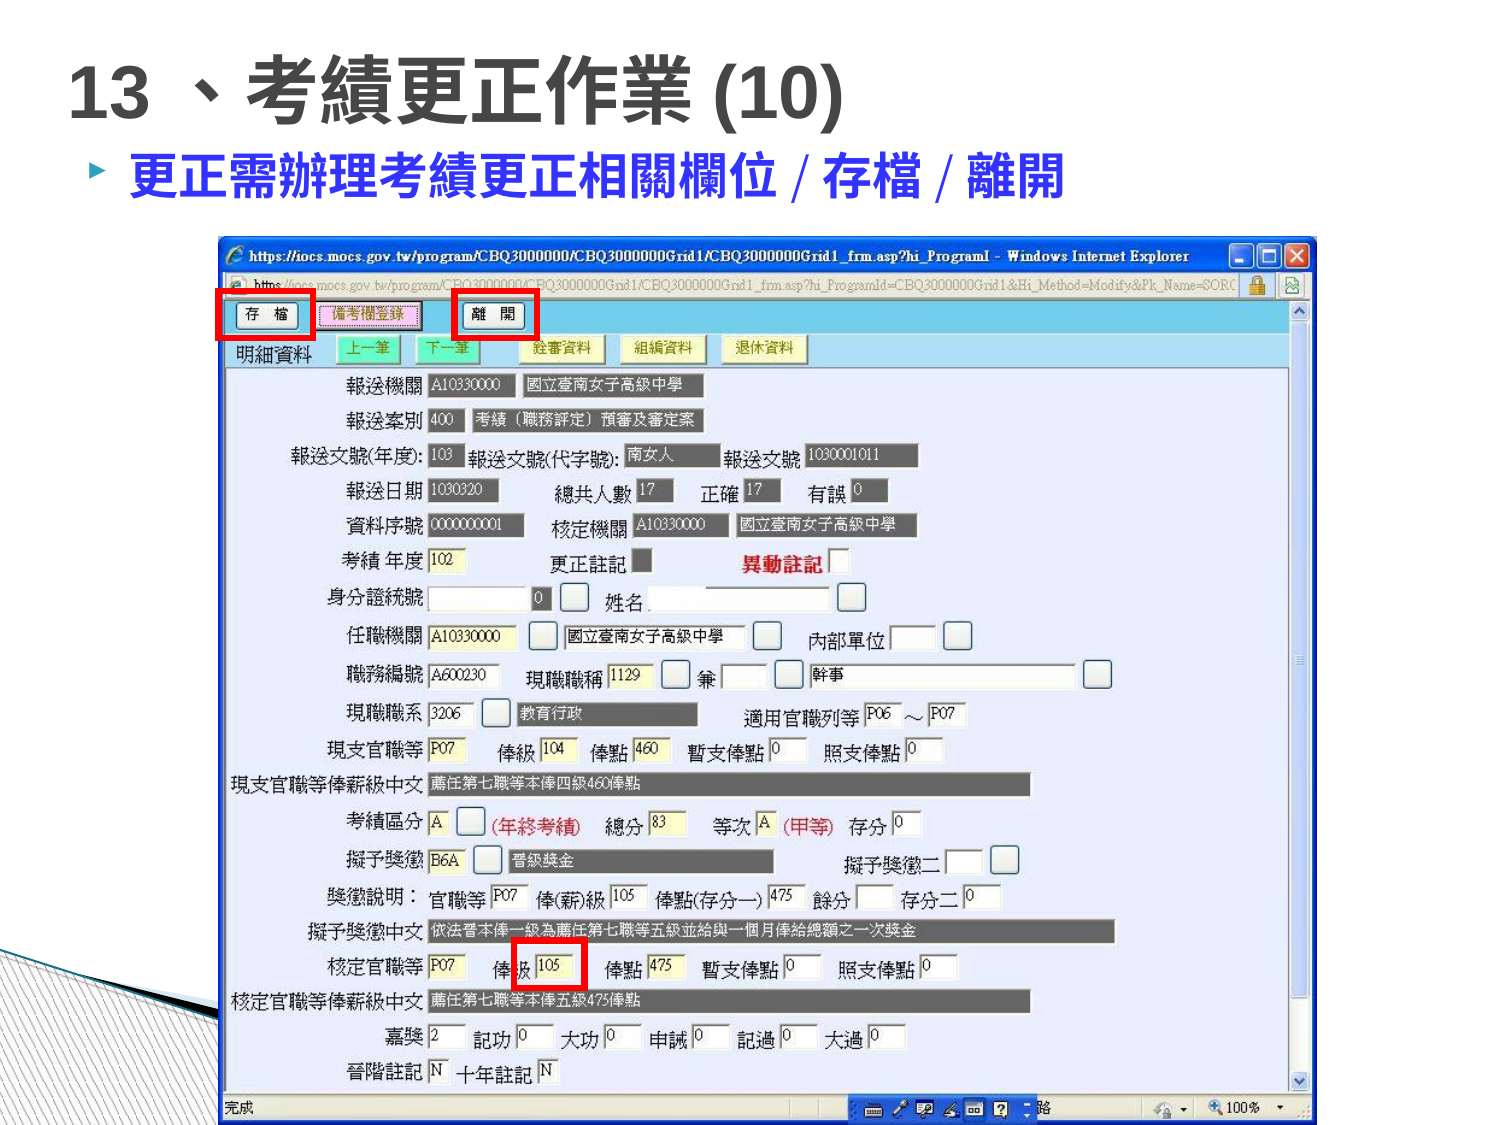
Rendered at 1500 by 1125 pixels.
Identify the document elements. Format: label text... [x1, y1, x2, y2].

list 更正需辦理考績更正相關欄位/存檔/離開 [53, 137, 1404, 880]
picture [0, 236, 1317, 1125]
picture [222, 294, 310, 335]
text_box 13、考績更正作業(10) [53, 30, 1063, 147]
